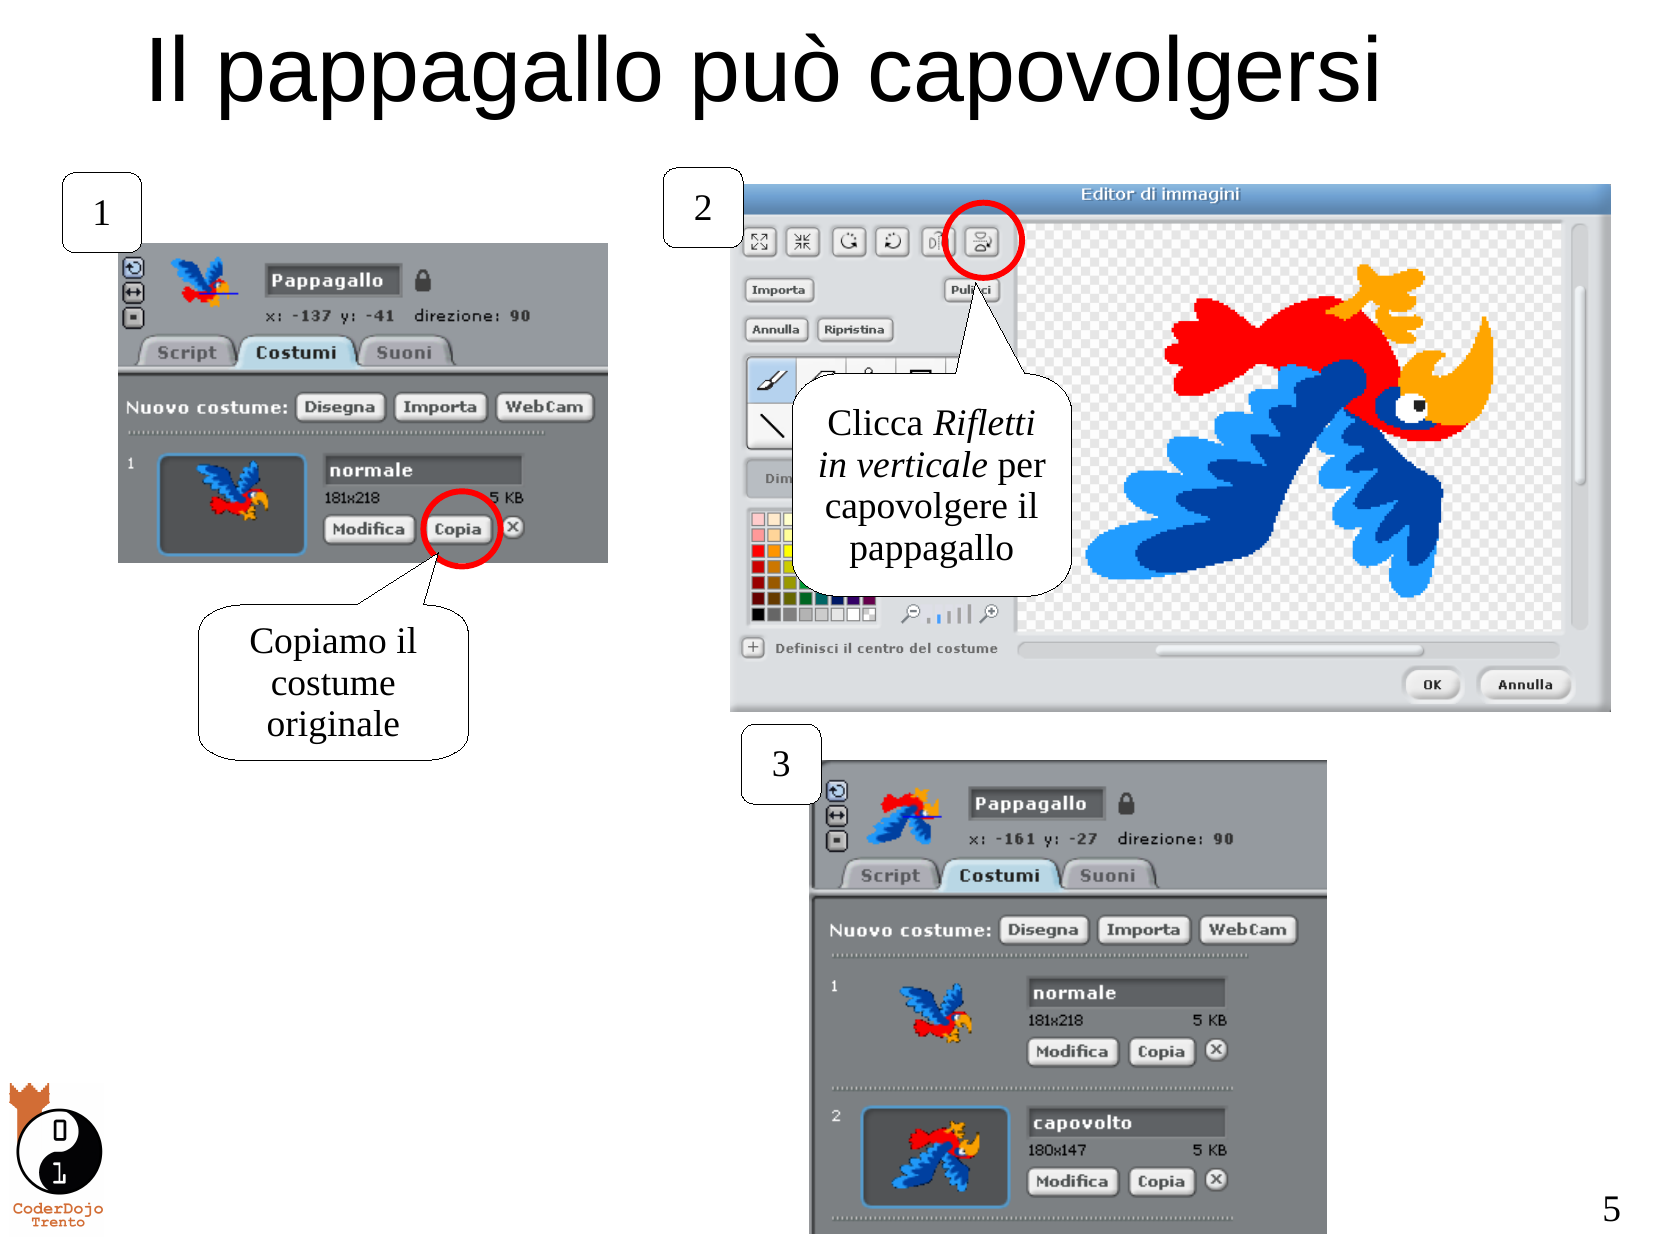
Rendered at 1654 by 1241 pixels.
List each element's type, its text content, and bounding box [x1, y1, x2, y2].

picture [427, 495, 497, 563]
picture [730, 184, 1611, 712]
text_box 3 [741, 724, 822, 805]
picture [118, 243, 608, 563]
text_box 5 [1587, 1180, 1638, 1238]
text_box Copiamo il costume originale [198, 552, 469, 761]
text_box 2 [663, 167, 744, 248]
title Il pappagallo può capovolgersi [20, 0, 1509, 139]
picture [809, 760, 1327, 1234]
picture [9, 1083, 104, 1237]
text_box Clicca Rifletti in verticale per capovolgere il pappagallo [792, 282, 1072, 597]
text_box 1 [62, 172, 142, 253]
